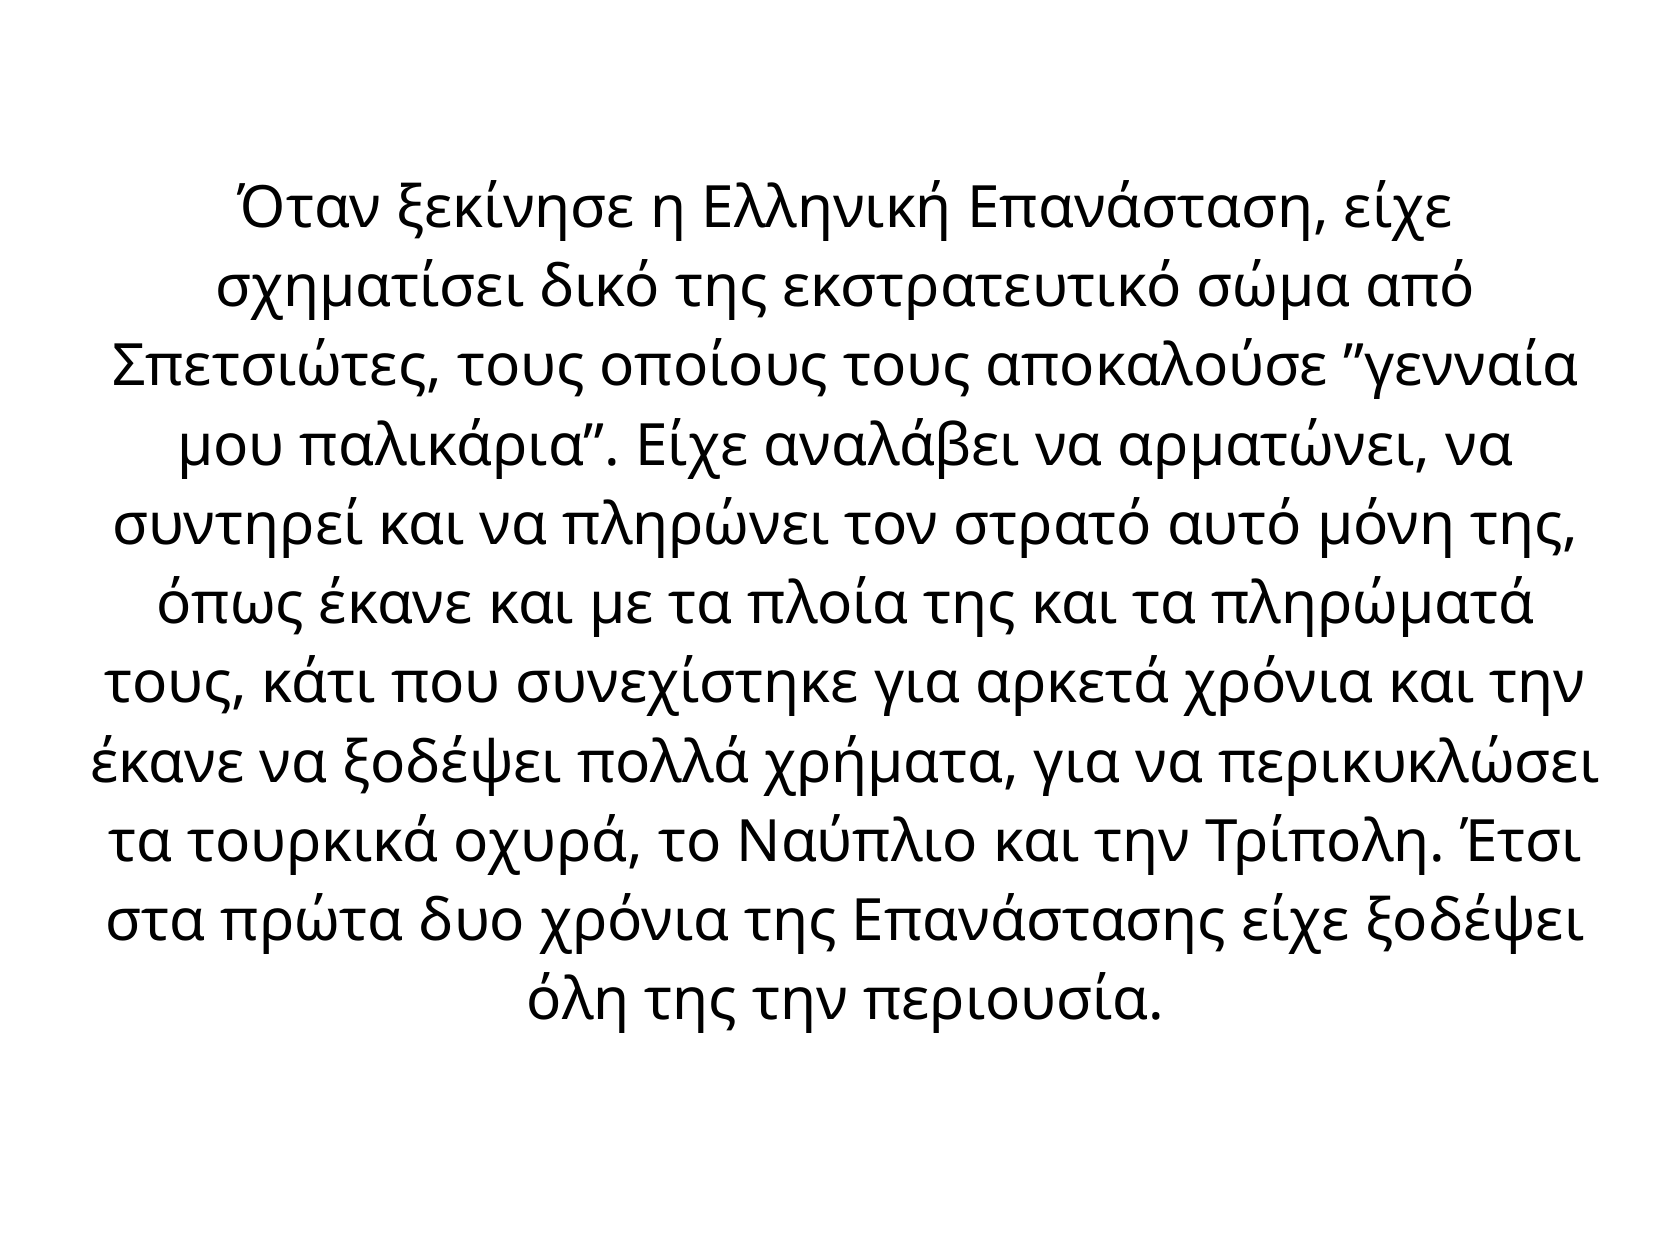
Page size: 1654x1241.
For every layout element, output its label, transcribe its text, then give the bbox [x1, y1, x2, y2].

list Όταν ξεκίνησε η Ελληνική Επανάσταση, είχε σχηματίσει δικό της εκστρατευτικό σώμα από Σπετσιώτες, τους οποίους τους αποκαλούσε ”γενναία μου παλικάρια”. Είχε αναλάβει να αρματώνει, να συντηρεί και να πληρώνει τον στρατό αυτό μόνη της, όπως έκανε και με τα πλοία της και τα πληρώματά τους, κάτι που συνεχίστηκε για αρκετά χρόνια και την έκανε να ξοδέψει πολλά χρήματα, για να περικυκλώσει τα τουρκικά οχυρά, το Ναύπλιο και την Τρίπολη. Έτσι στα πρώτα δυο χρόνια της Επανάστασης είχε ξοδέψει όλη της την περιουσία. [15, 165, 1606, 1006]
